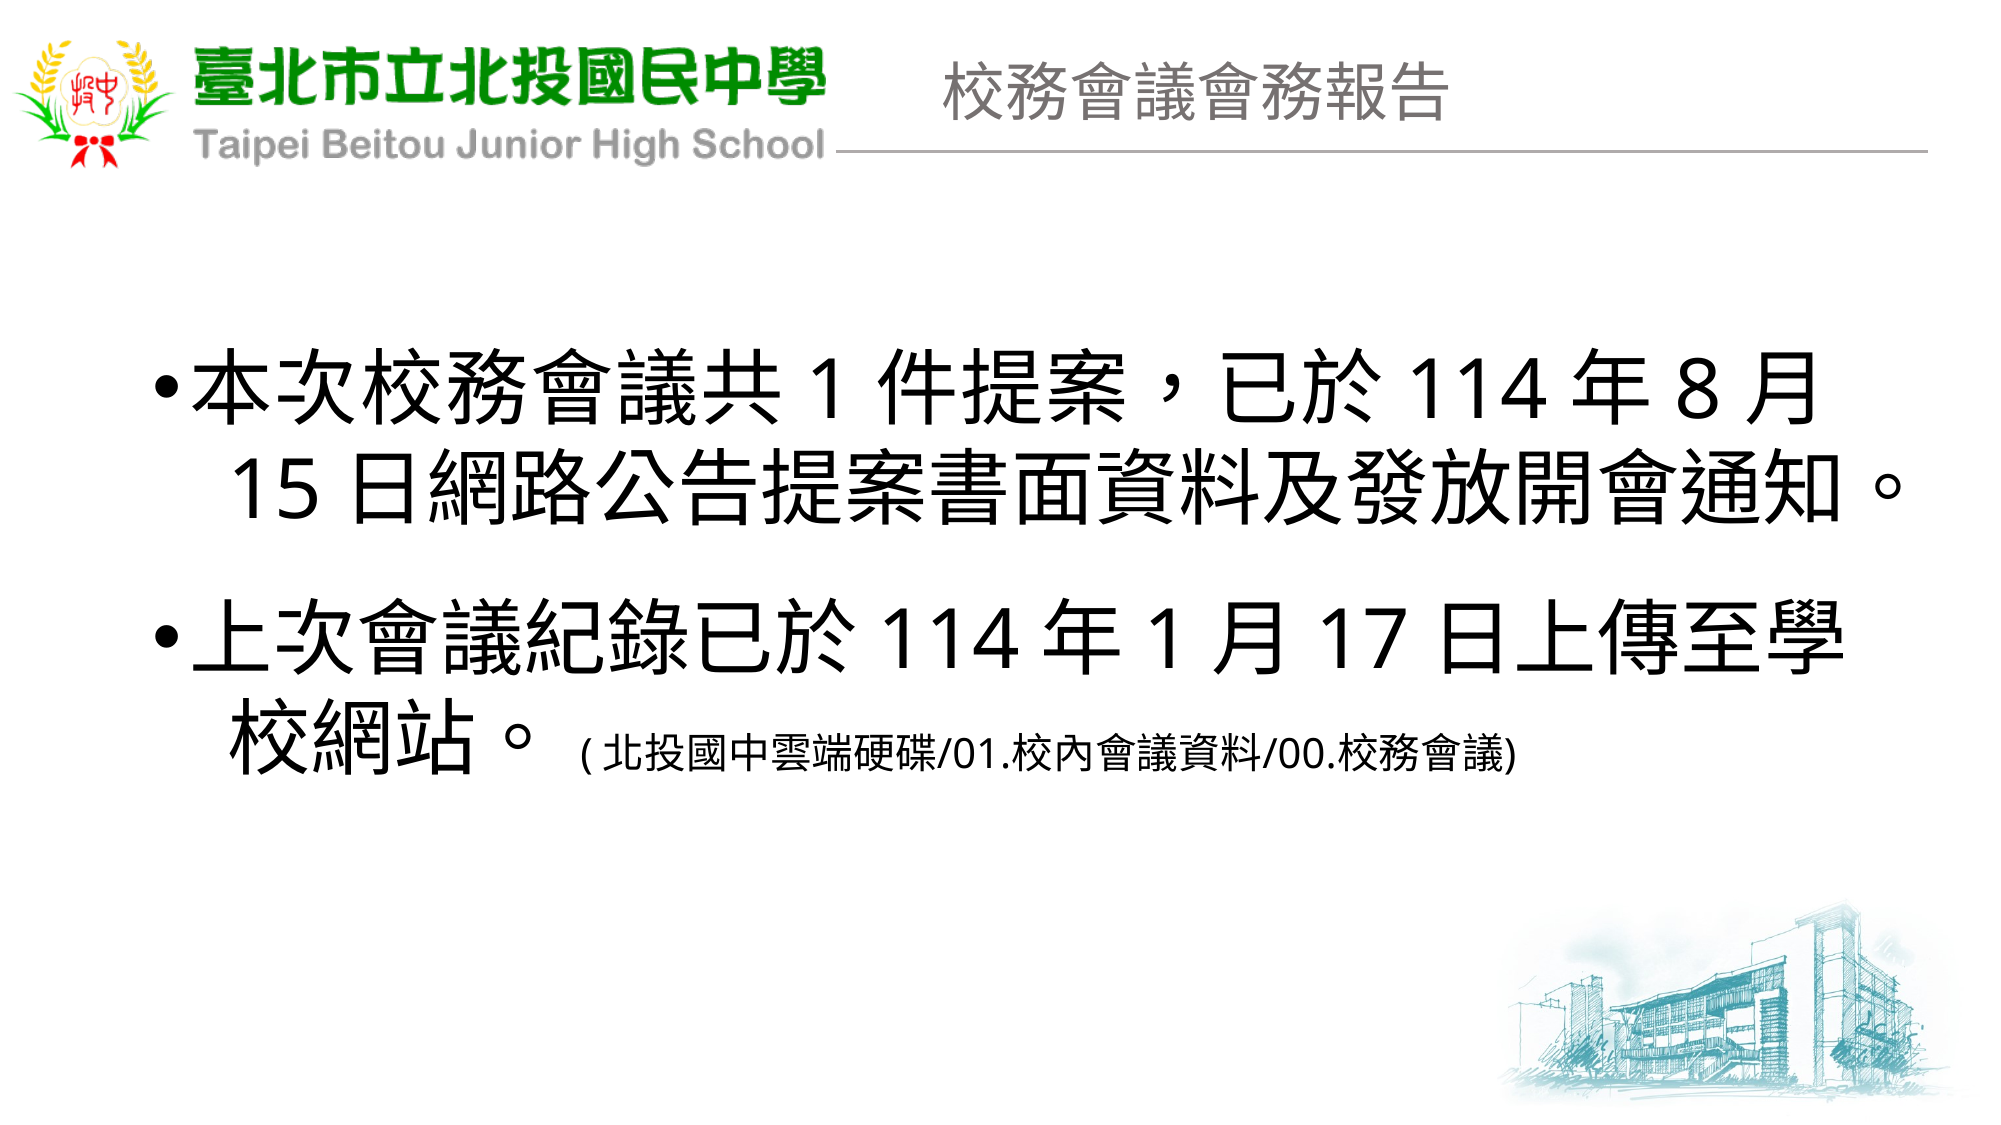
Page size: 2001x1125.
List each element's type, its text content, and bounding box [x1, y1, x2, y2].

title 校務會議會務報告 [926, 52, 1929, 137]
list 本次校務會議共1件提案，已於114年8月15日網路公告提案書面資料及發放開會通知。 上次會議紀錄已於114年1月17日上傳至學校網站。(北投國中雲端硬碟/01.校內會議資料/00.校務會議) [137, 328, 1863, 1014]
